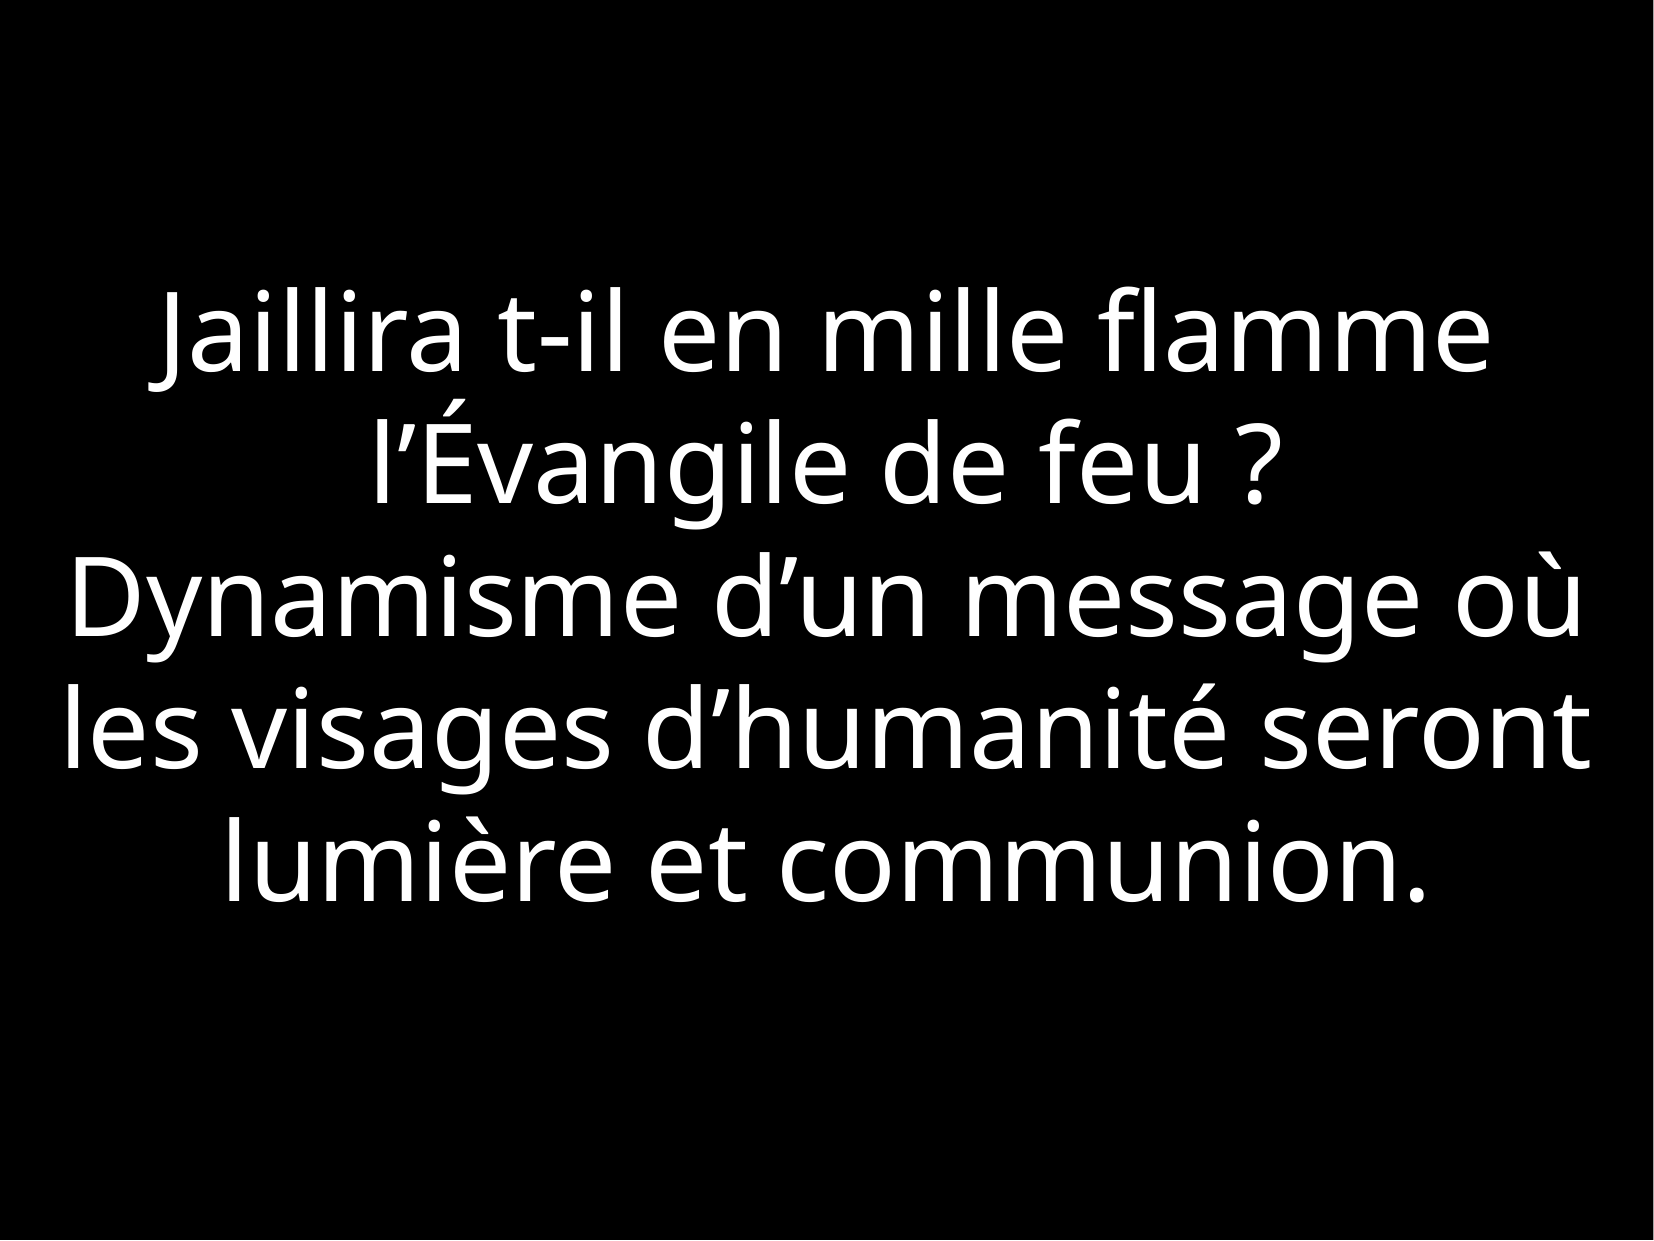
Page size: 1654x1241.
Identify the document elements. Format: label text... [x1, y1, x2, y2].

text_box Jaillira t-il en mille flamme l’Évangile de feu ? Dynamisme d’un message où les visages d’humanité seront lumière et communion. [0, 346, 1654, 1120]
